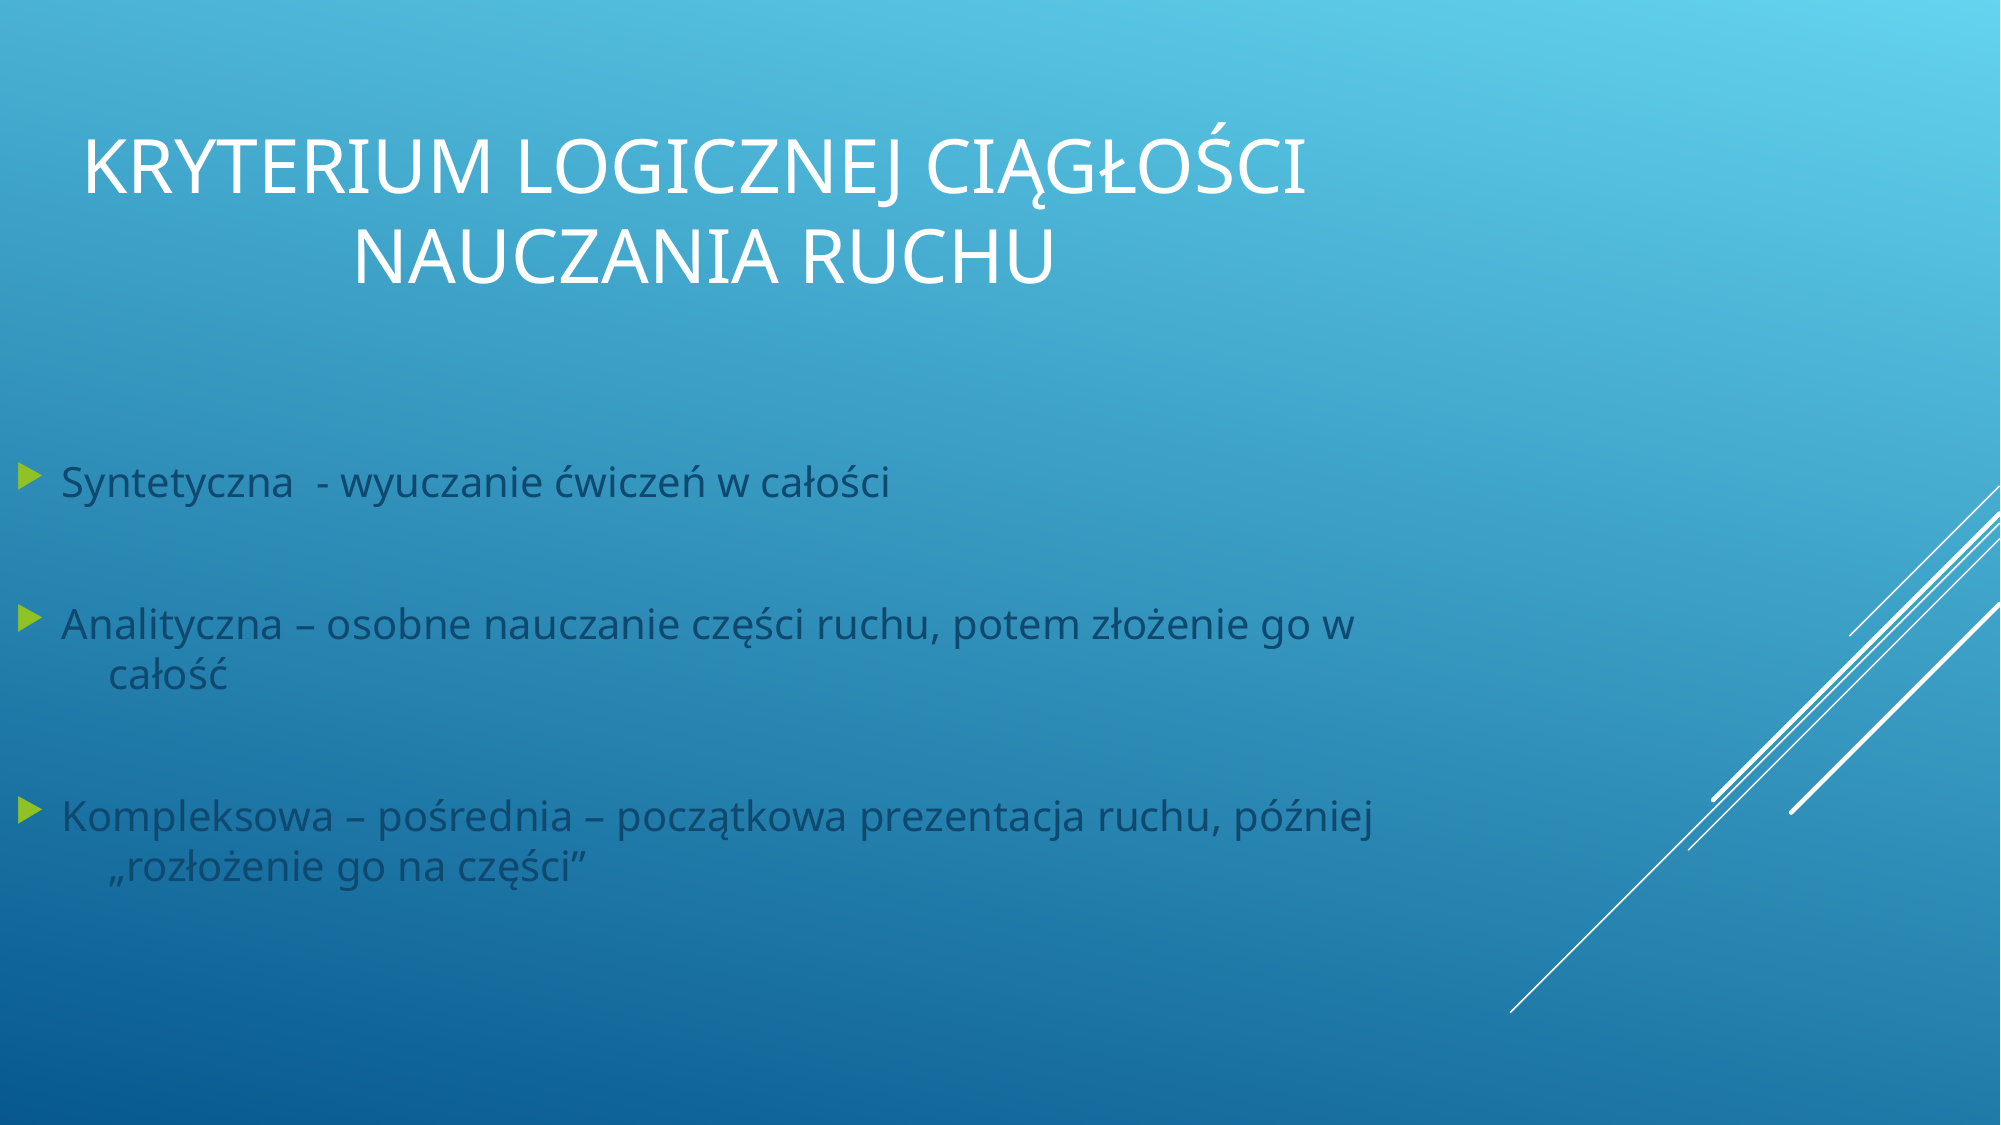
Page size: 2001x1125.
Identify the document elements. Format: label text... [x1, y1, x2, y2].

list Syntetyczna - wyuczanie ćwiczeń w całości Analityczna – osobne nauczanie części ruchu, potem złożenie go w całość Kompleksowa – pośrednia – początkowa prezentacja ruchu, później „rozłożenie go na części” [0, 354, 1411, 991]
title Kryterium logicznej ciągłości nauczania ruchu [0, 99, 1411, 317]
